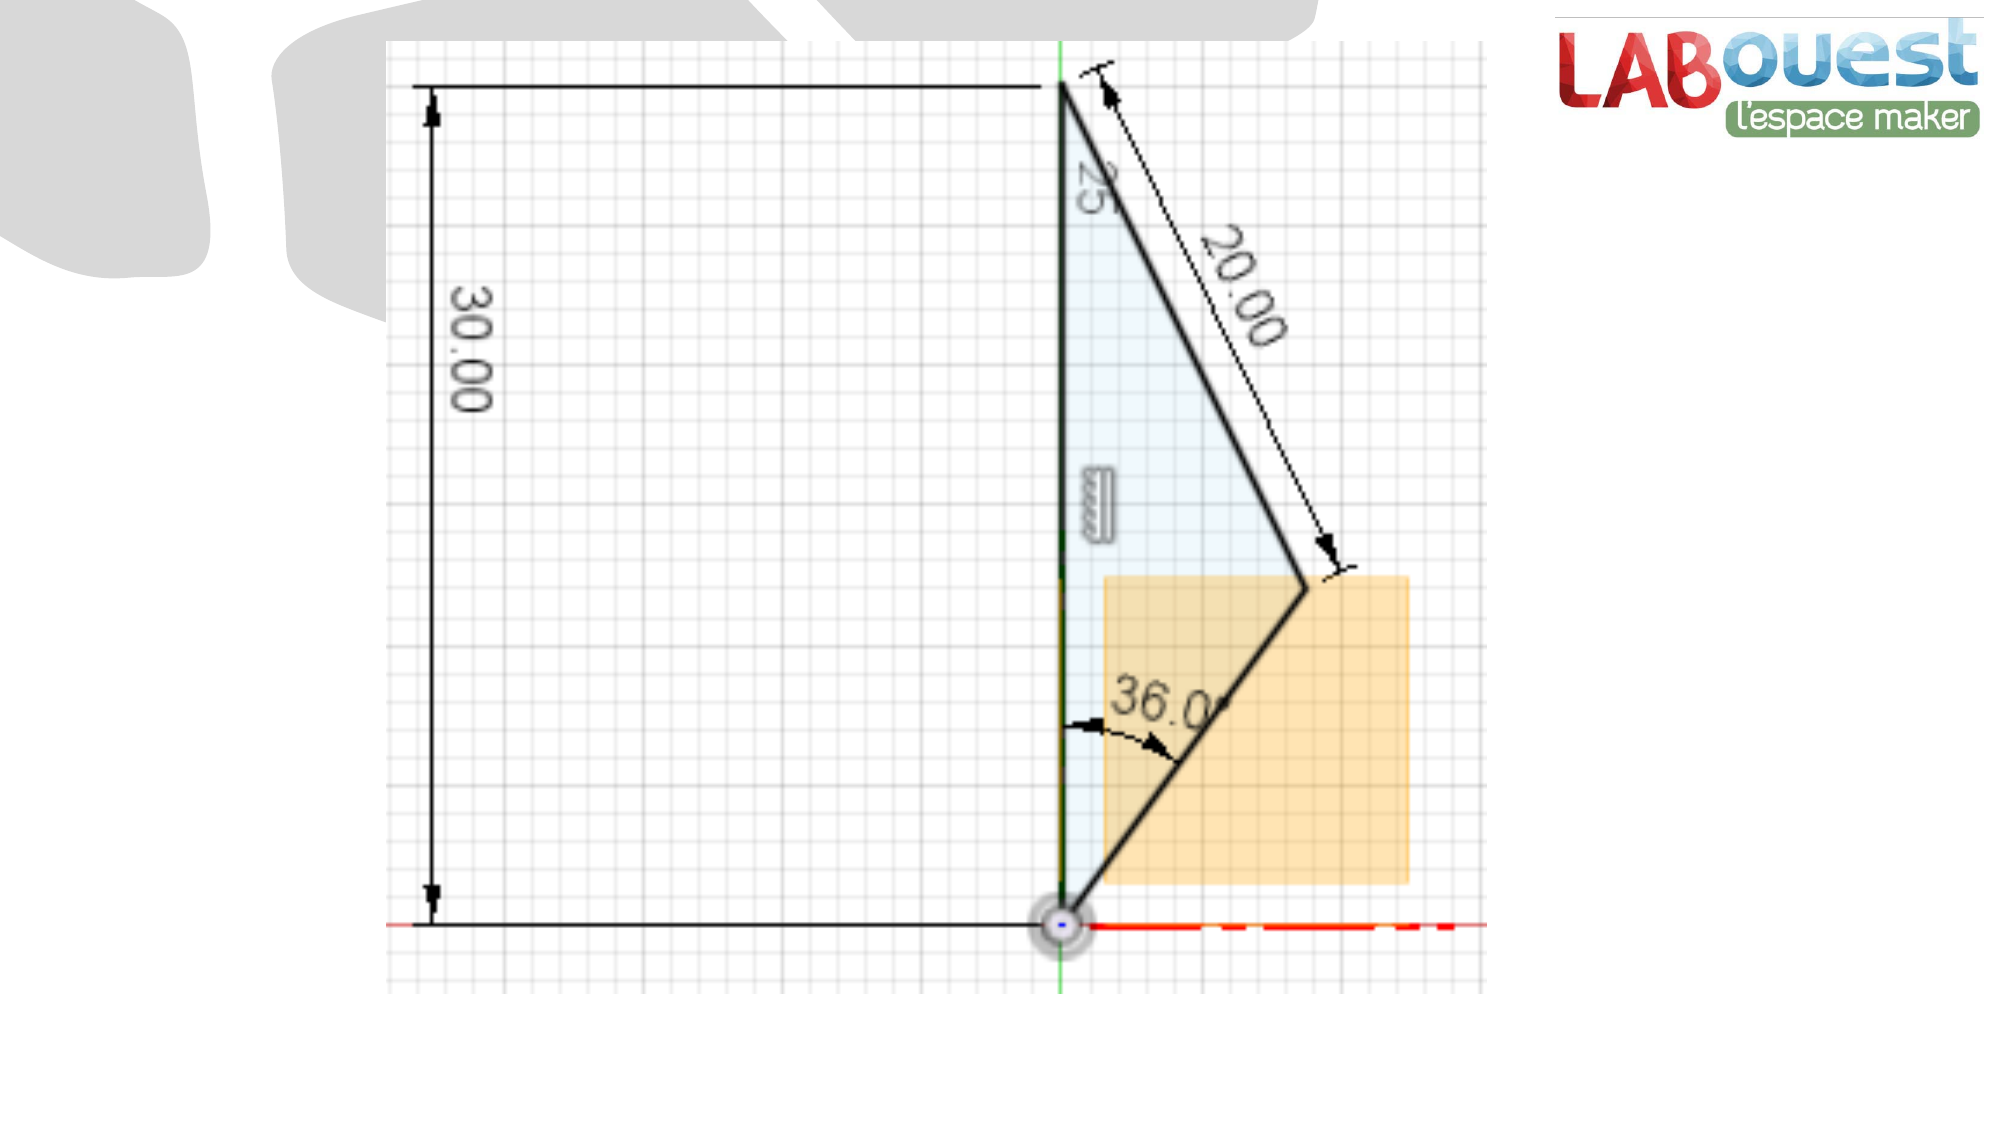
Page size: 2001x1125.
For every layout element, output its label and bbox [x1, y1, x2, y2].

picture [1555, 0, 1984, 242]
picture [386, 41, 1487, 994]
